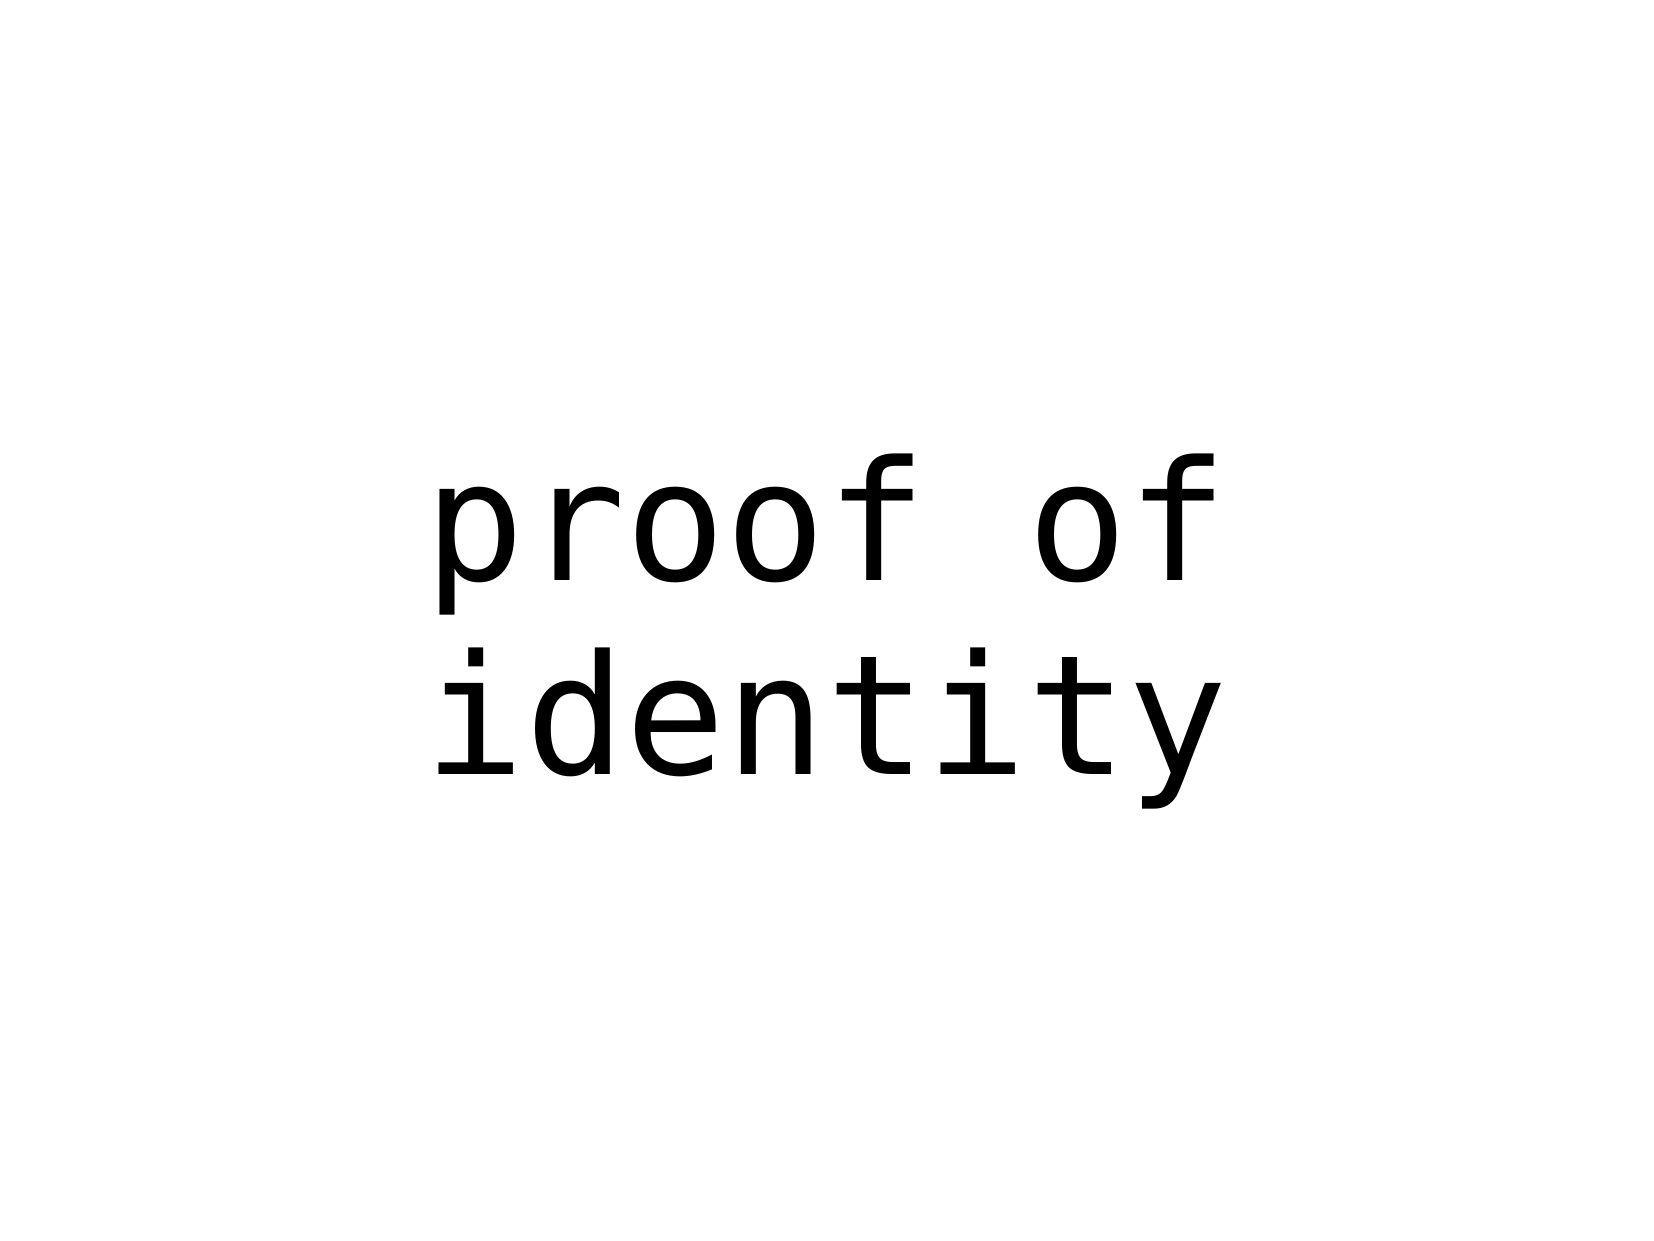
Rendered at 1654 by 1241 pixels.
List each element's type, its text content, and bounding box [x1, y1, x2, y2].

title proof of identity [82, 426, 1571, 815]
